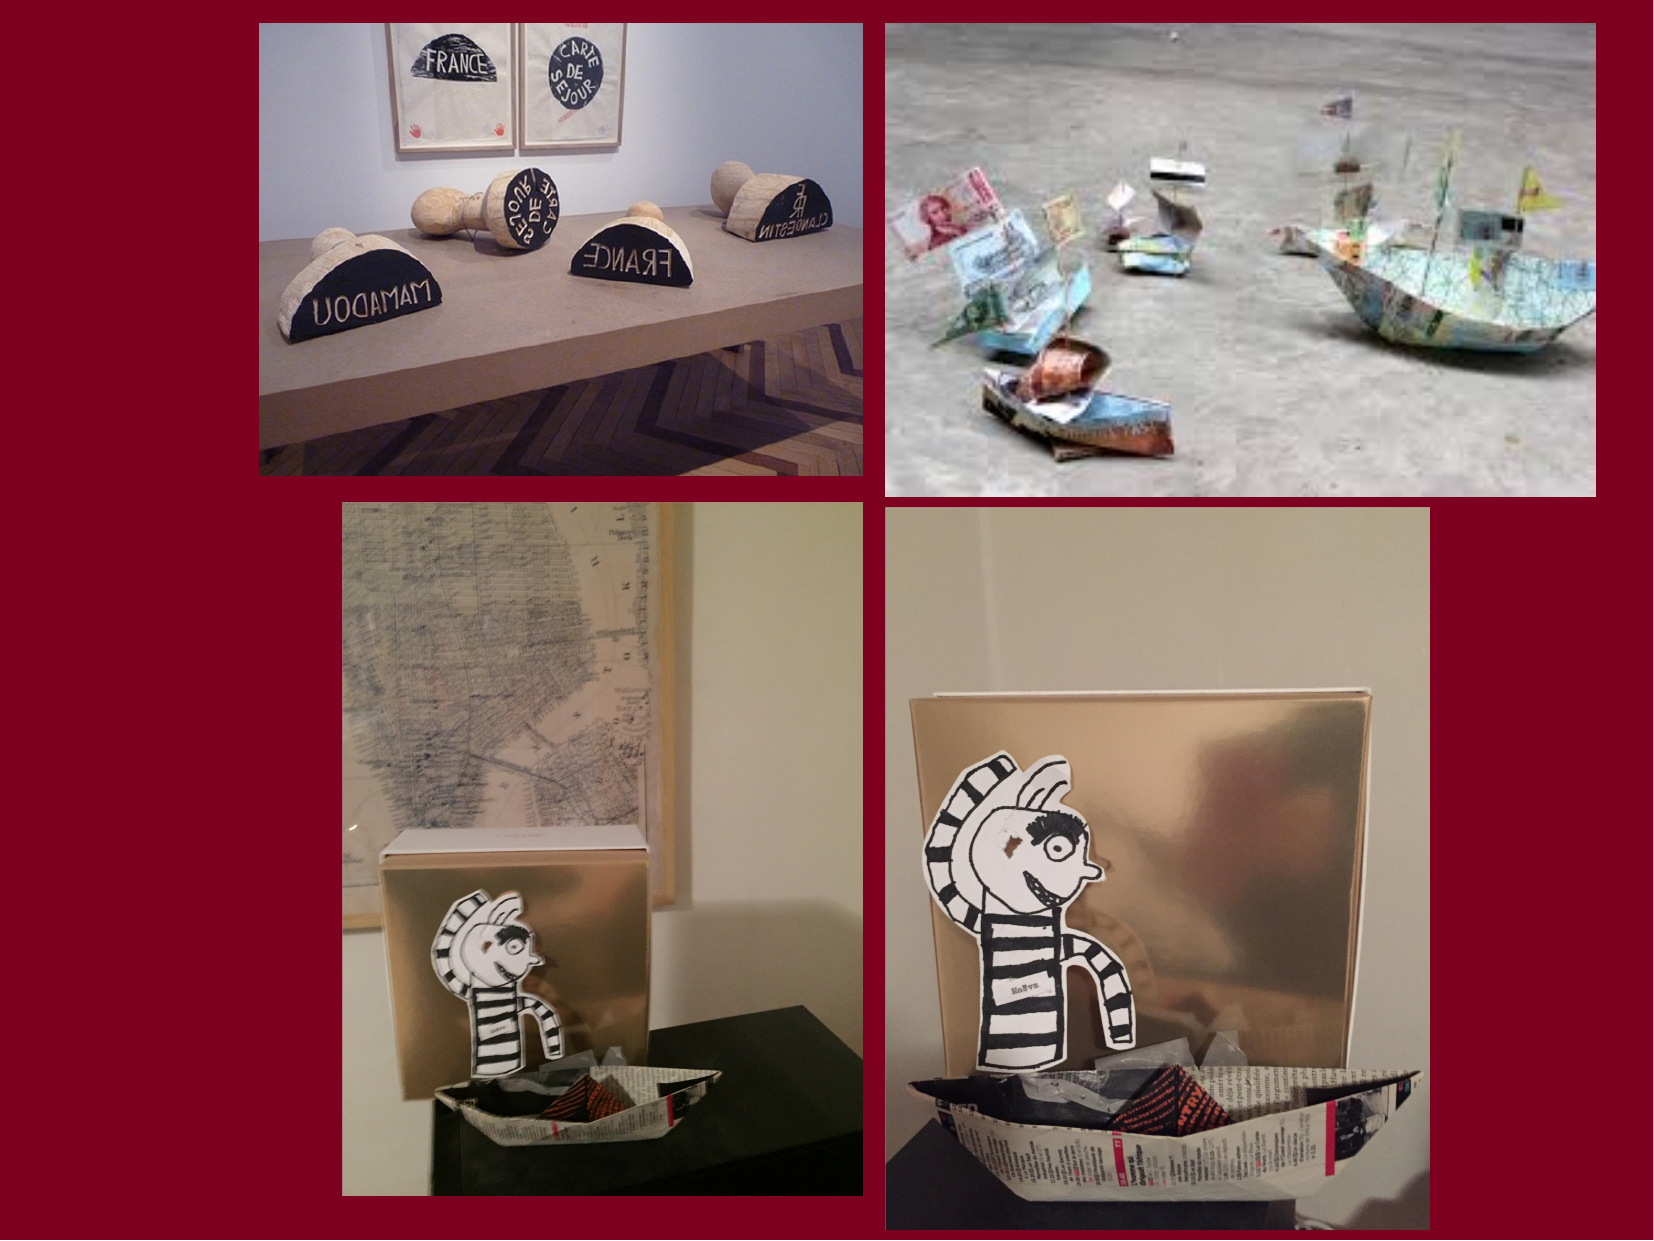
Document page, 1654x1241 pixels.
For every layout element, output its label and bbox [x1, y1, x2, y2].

picture [259, 23, 863, 476]
picture [342, 502, 863, 1196]
picture [885, 507, 1430, 1230]
picture [885, 23, 1596, 497]
